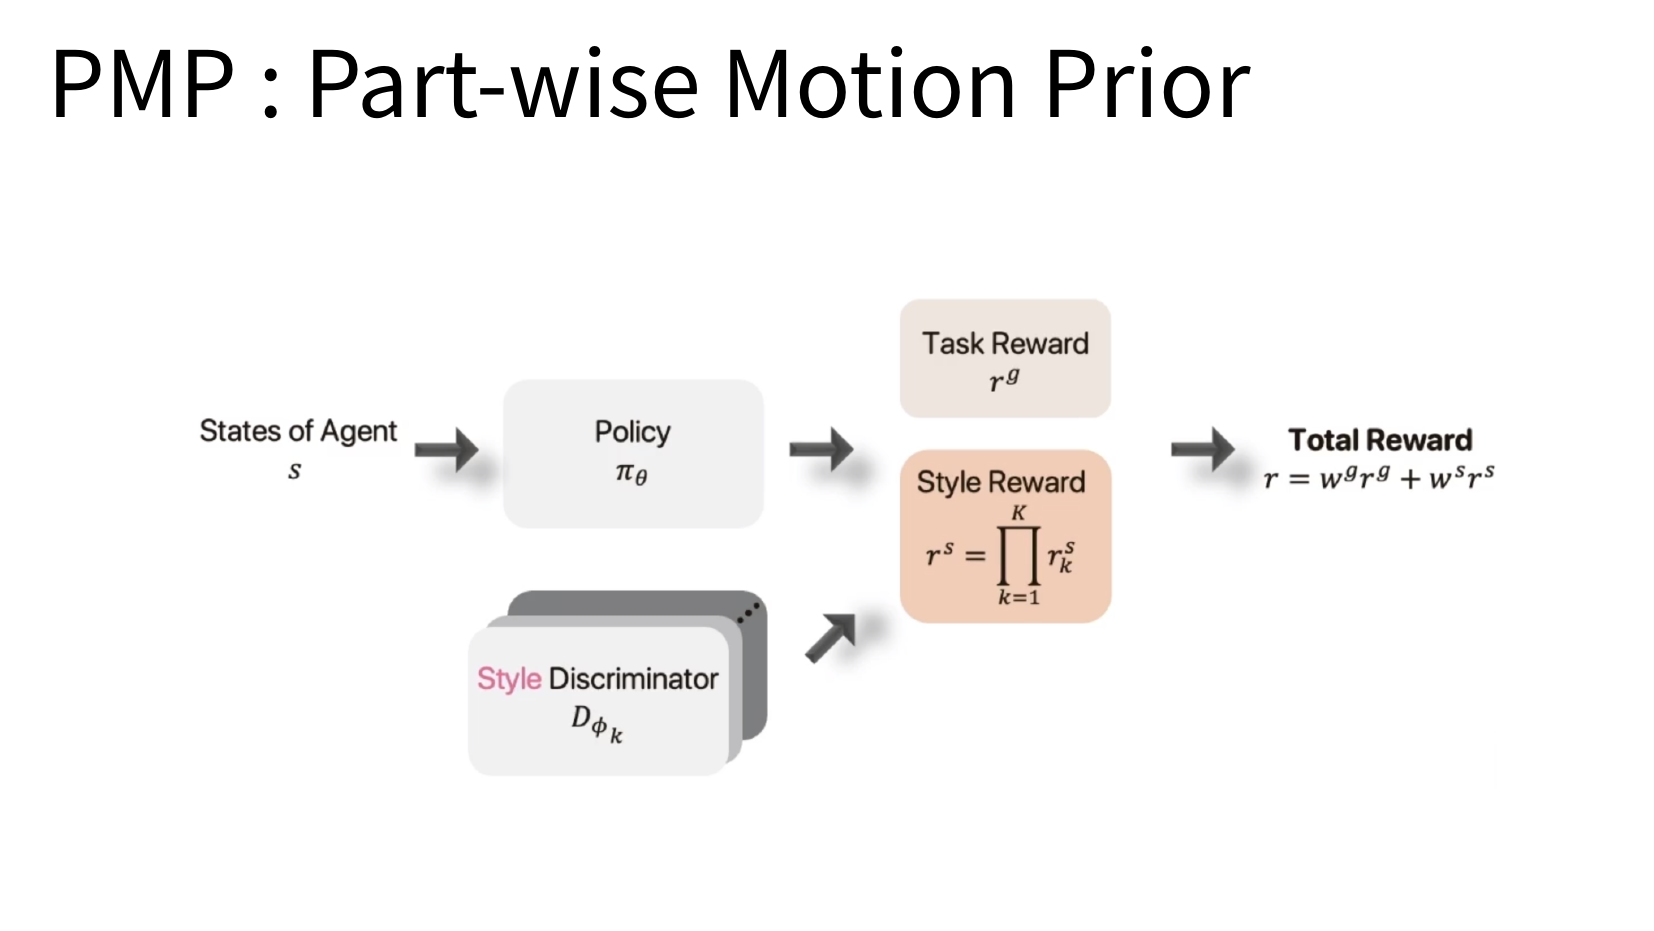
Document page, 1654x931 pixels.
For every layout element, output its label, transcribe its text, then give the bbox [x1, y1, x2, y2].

title PMP : Part-wise Motion Prior [47, 0, 1536, 156]
picture [179, 295, 1497, 789]
